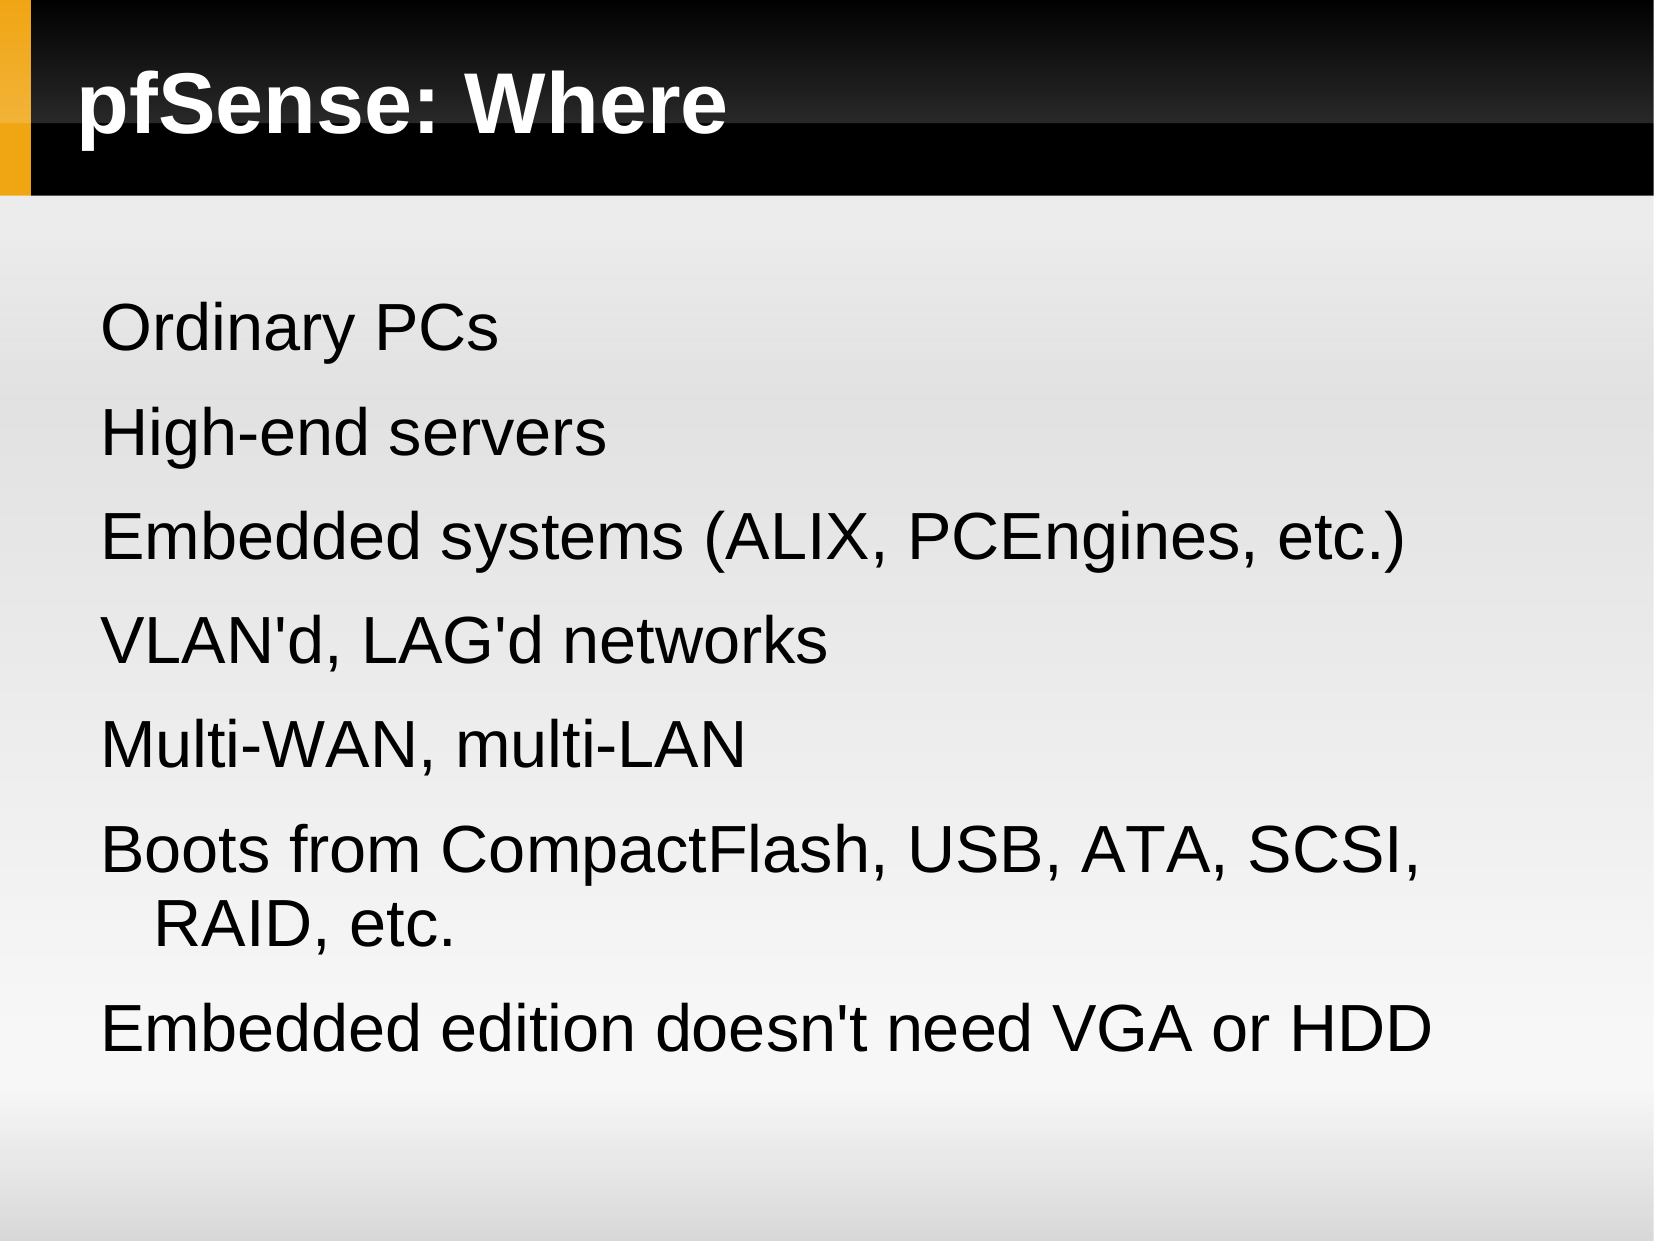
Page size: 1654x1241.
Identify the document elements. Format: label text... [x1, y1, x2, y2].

list Ordinary PCs High-end servers Embedded systems (ALIX, PCEngines, etc.) VLAN'd, LAG'd networks Multi-WAN, multi-LAN Boots from CompactFlash, USB, ATA, SCSI, RAID, etc. Embedded edition doesn't need VGA or HDD [82, 290, 1571, 1109]
title pfSense: Where [76, 0, 1565, 208]
picture [0, 0, 1654, 1241]
